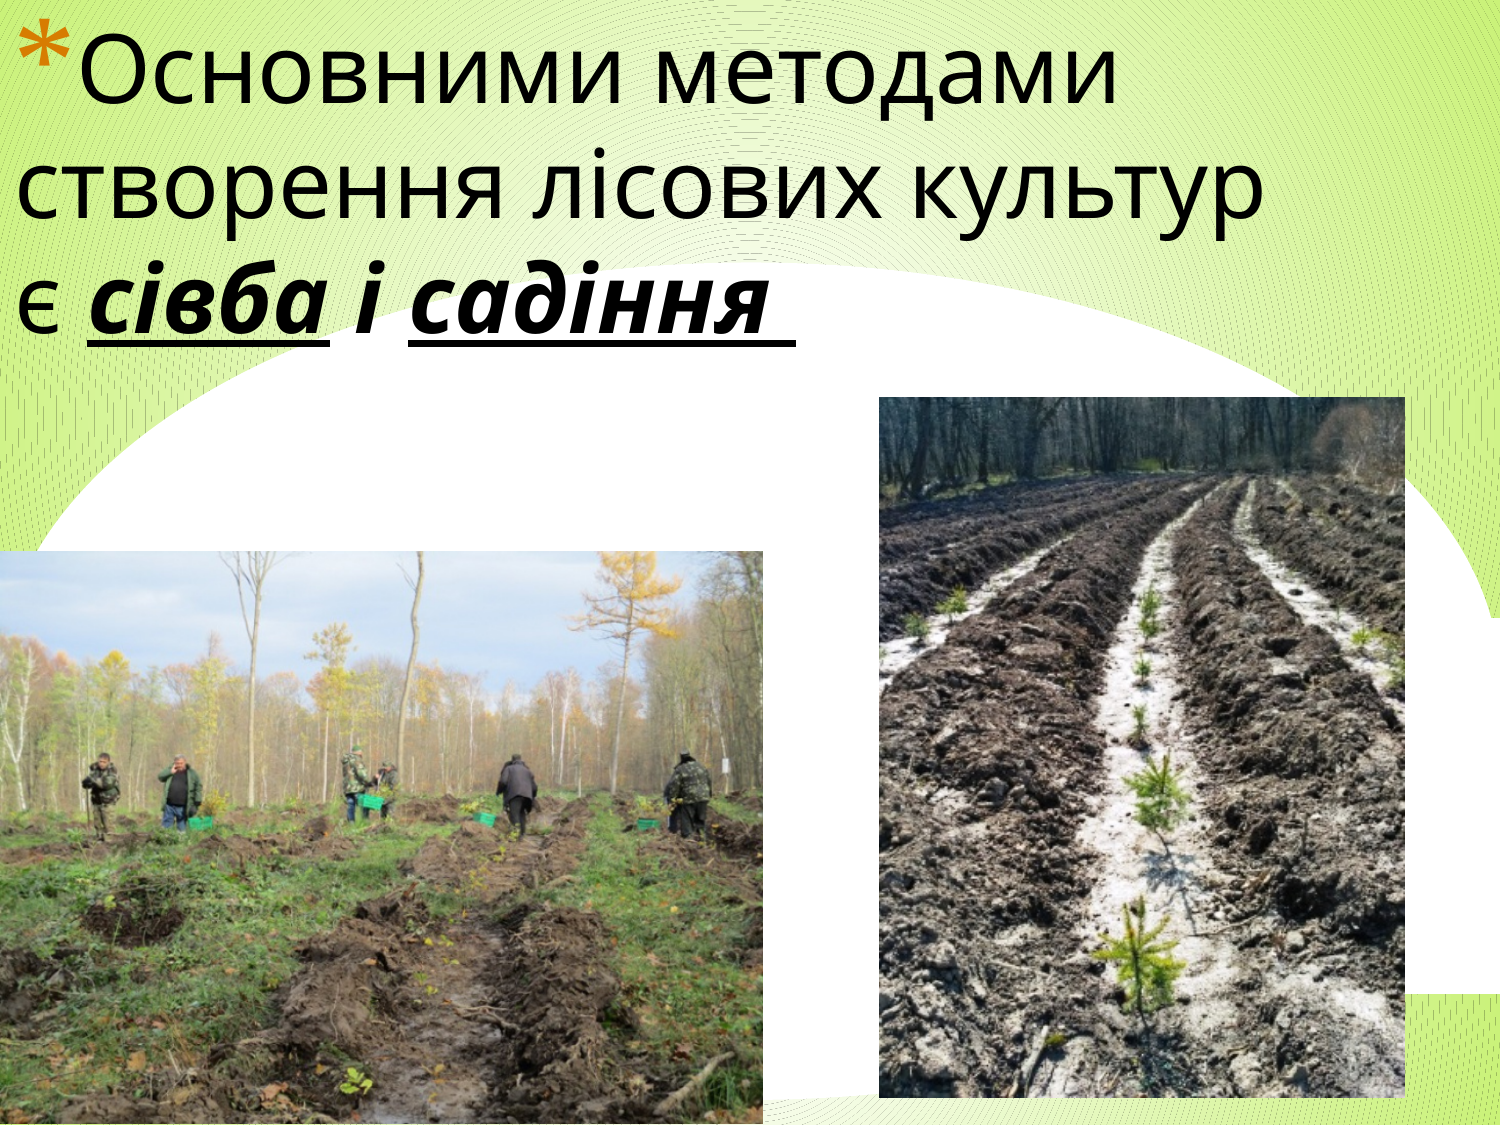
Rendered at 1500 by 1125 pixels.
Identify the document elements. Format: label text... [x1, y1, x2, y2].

picture [0, 551, 763, 1124]
picture [879, 397, 1405, 1098]
title Основними методами створення лісових культур є сівба і садіння [0, 0, 1500, 386]
